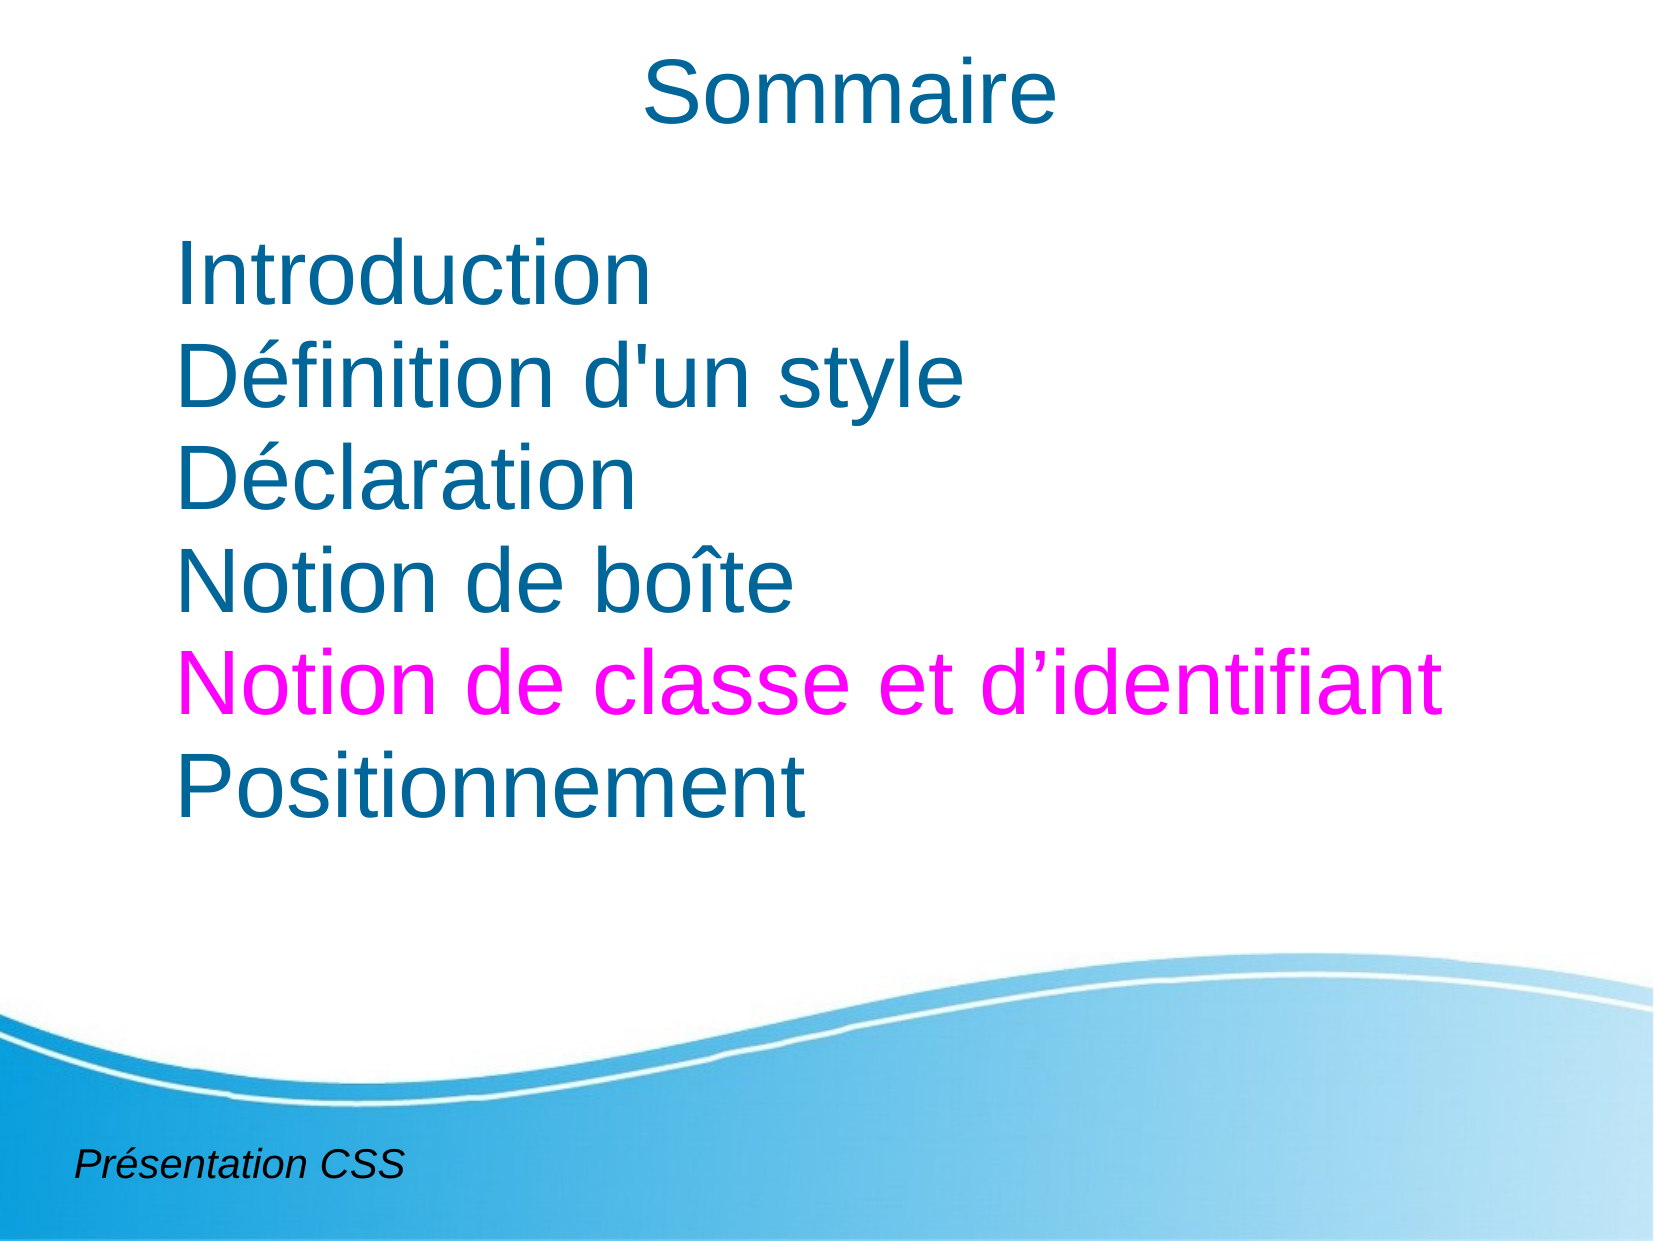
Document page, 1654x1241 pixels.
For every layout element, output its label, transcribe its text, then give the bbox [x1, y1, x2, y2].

title Sommaire [106, 0, 1595, 196]
picture [0, 952, 1654, 1241]
title Introduction Définition d'un style Déclaration Notion de boîte Notion de classe et d’identifiant Positionnement [174, 221, 1558, 837]
